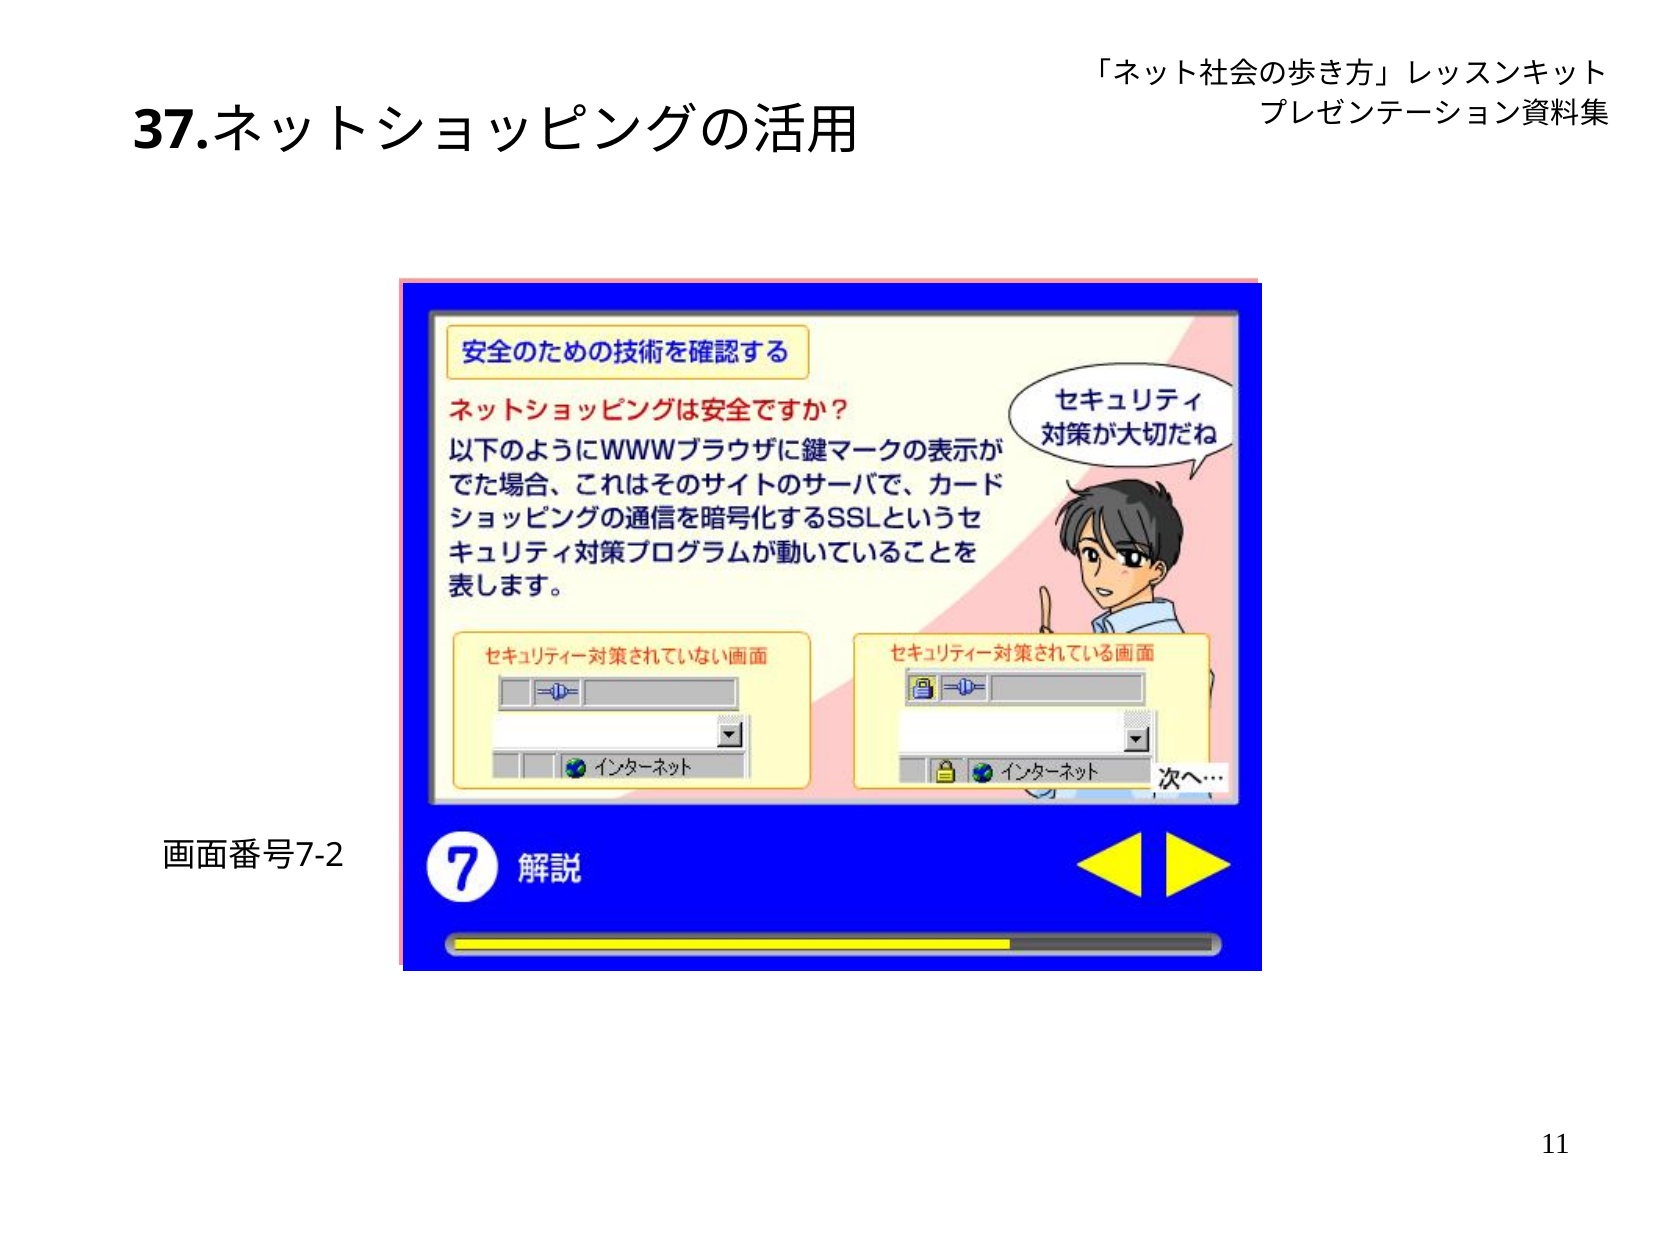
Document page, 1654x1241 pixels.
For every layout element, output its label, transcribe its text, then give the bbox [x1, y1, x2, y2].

text_box 37.ネットショッピングの活用 [118, 88, 1241, 169]
text_box 「ネット社会の歩き方」レッスンキット プレゼンテーション資料集 [1062, 44, 1625, 139]
picture [399, 277, 1262, 971]
text_box 画面番号7-2 [147, 826, 384, 882]
